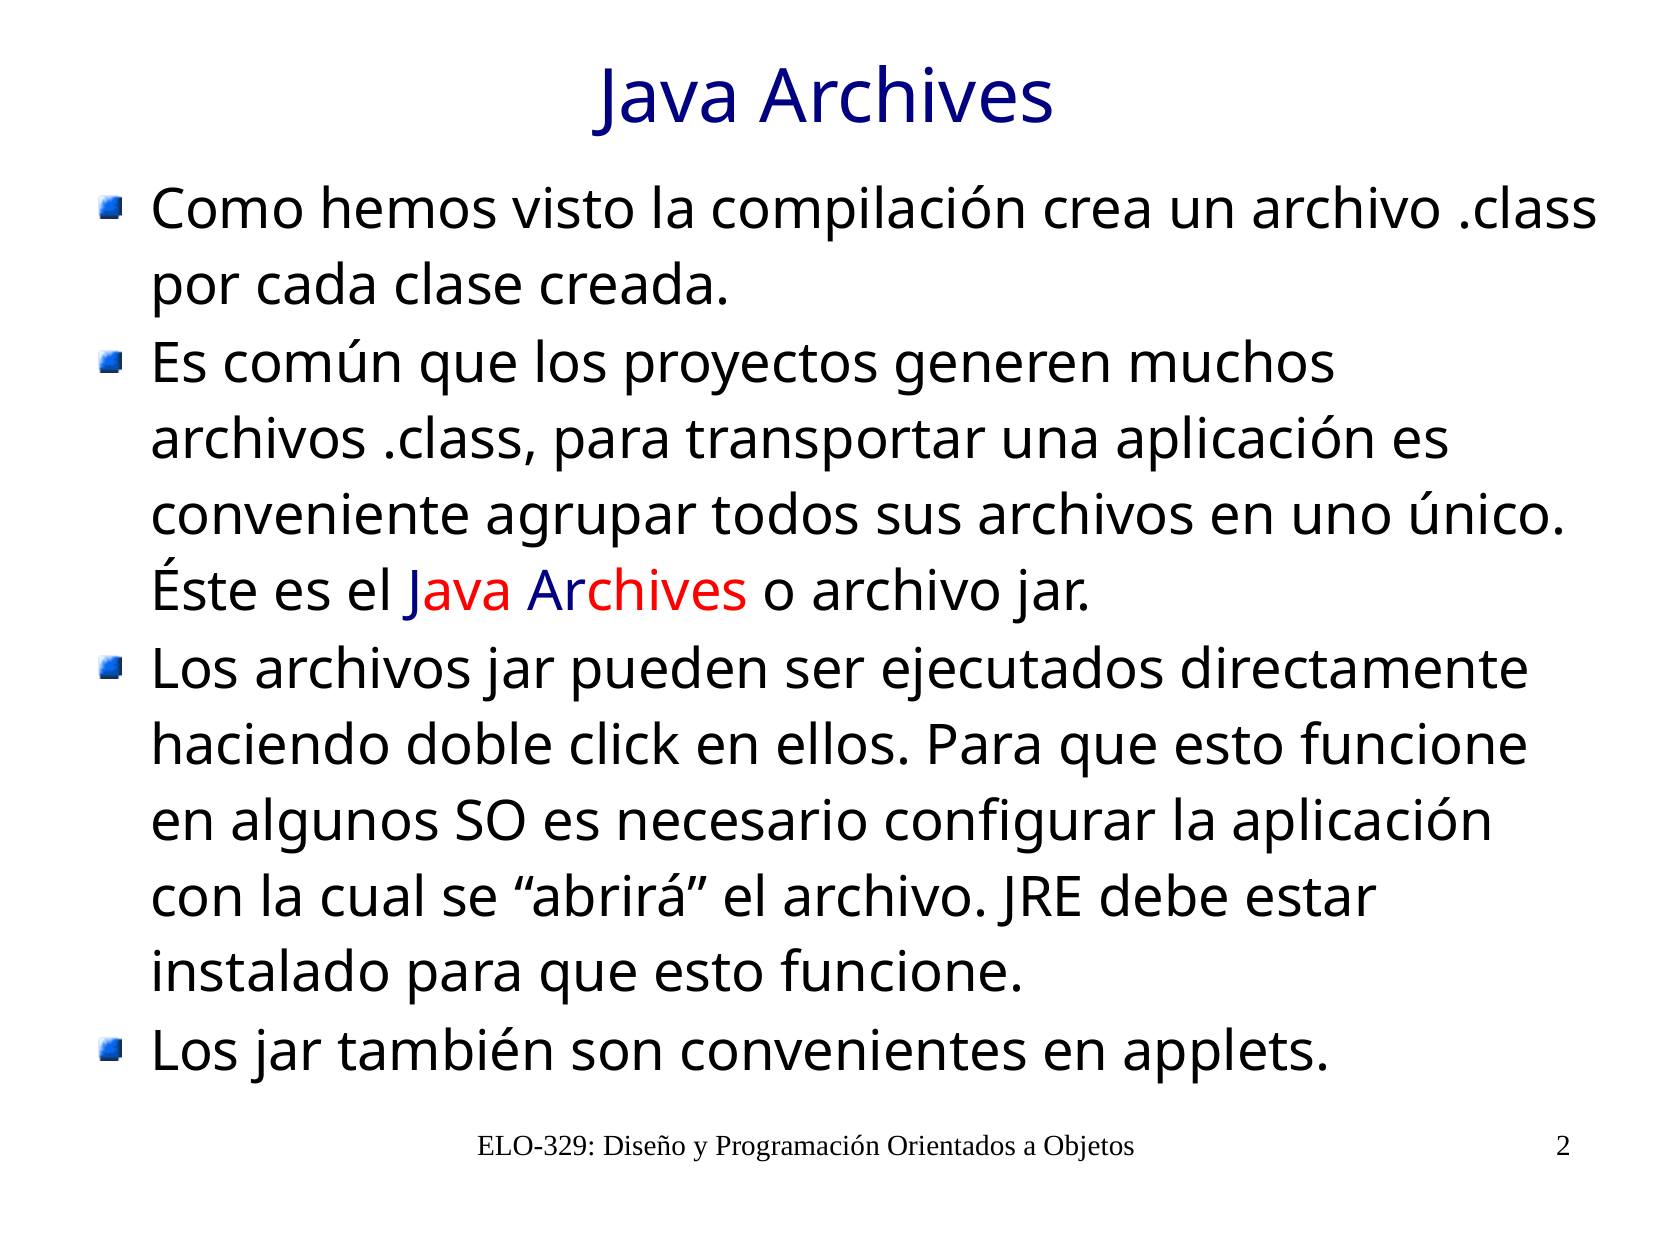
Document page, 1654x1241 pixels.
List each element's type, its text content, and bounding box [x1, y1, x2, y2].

title Java Archives [82, 43, 1571, 145]
list Como hemos visto la compilación crea un archivo .class por cada clase creada. Es común que los proyectos generen muchos archivos .class, para transportar una aplicación es conveniente agrupar todos sus archivos en uno único. Éste es el Java Archives o archivo jar. Los archivos jar pueden ser ejecutados directamente haciendo doble click en ellos. Para que esto funcione en algunos SO es necesario configurar la aplicación con la cual se “abrirá” el archivo. JRE debe estar instalado para que esto funcione. Los jar también son convenientes en applets. [81, 169, 1604, 1099]
